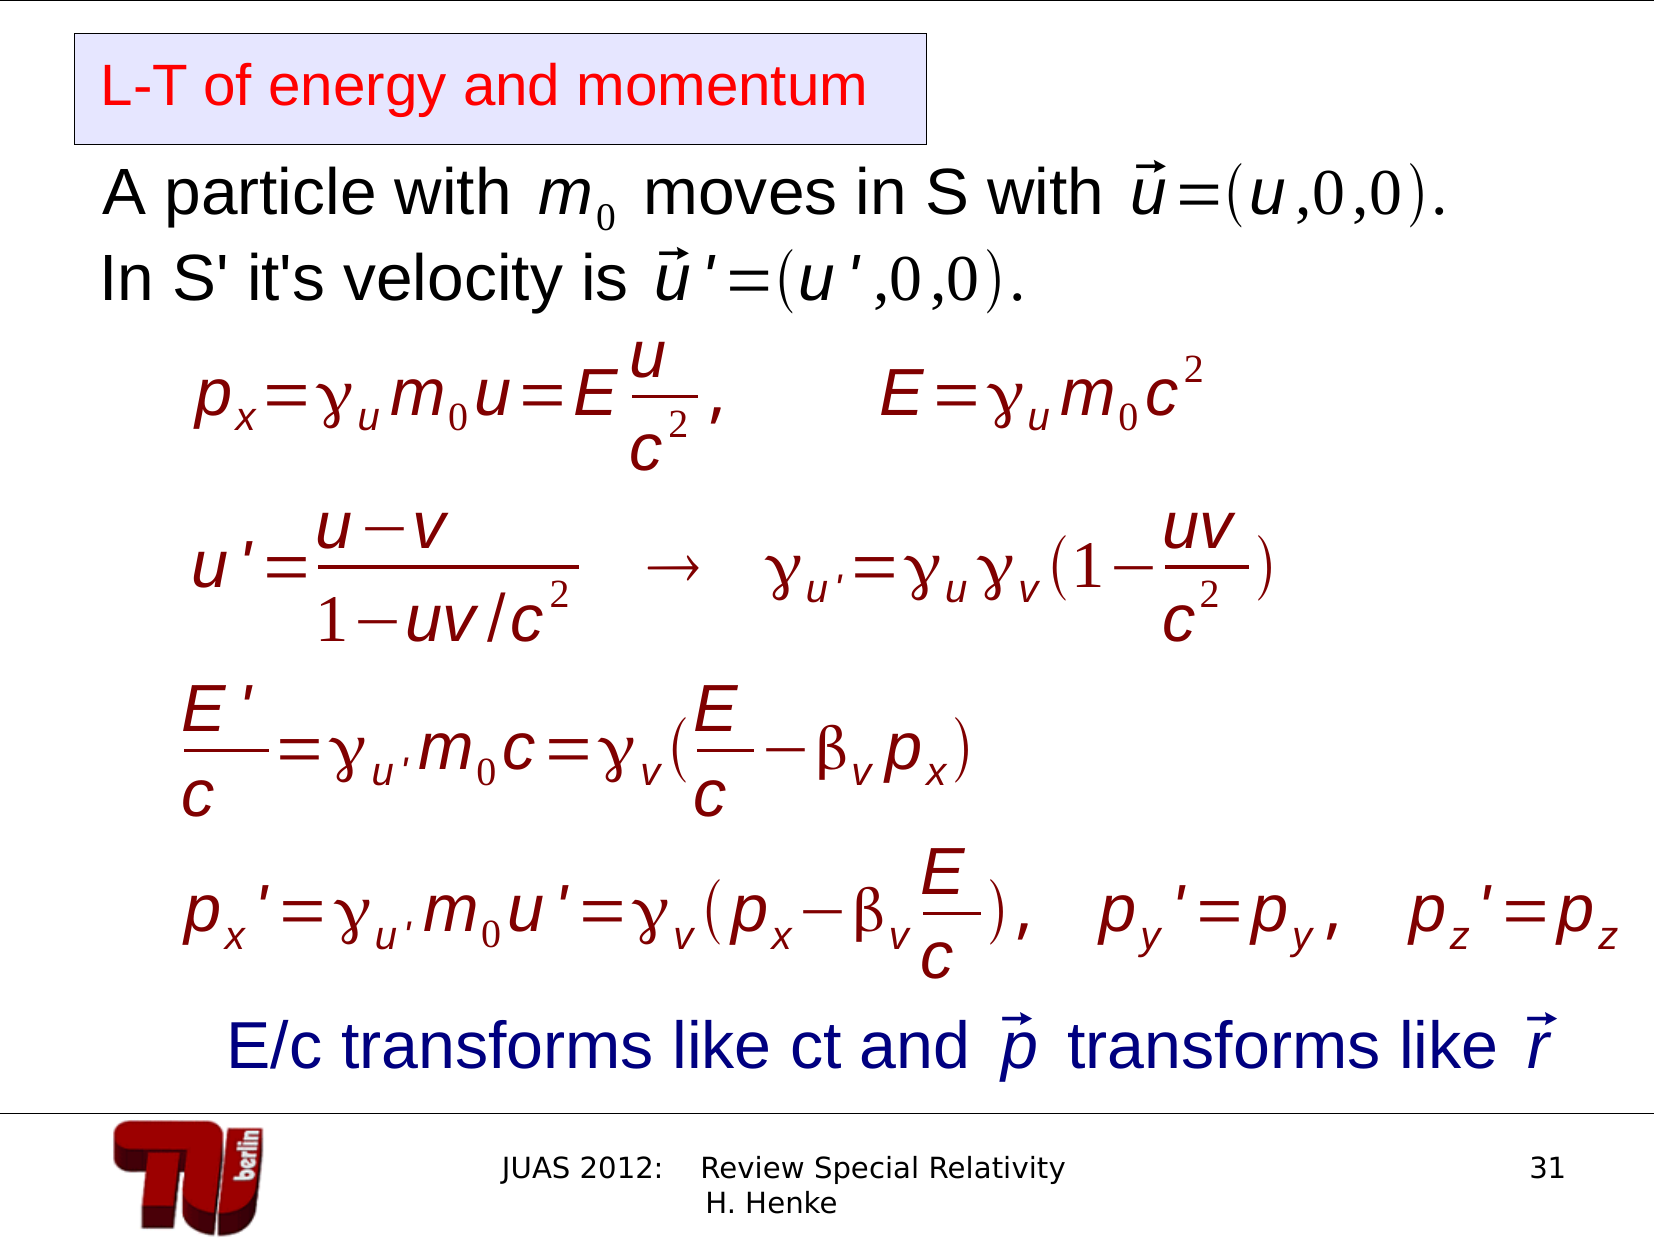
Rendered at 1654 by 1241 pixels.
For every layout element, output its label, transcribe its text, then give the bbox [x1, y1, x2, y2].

chart [220, 1007, 1565, 1083]
chart [93, 154, 1455, 656]
chart [174, 670, 1624, 994]
picture [112, 1119, 265, 1238]
text_box [74, 33, 927, 145]
text_box L-T of energy and momentum [86, 45, 913, 125]
